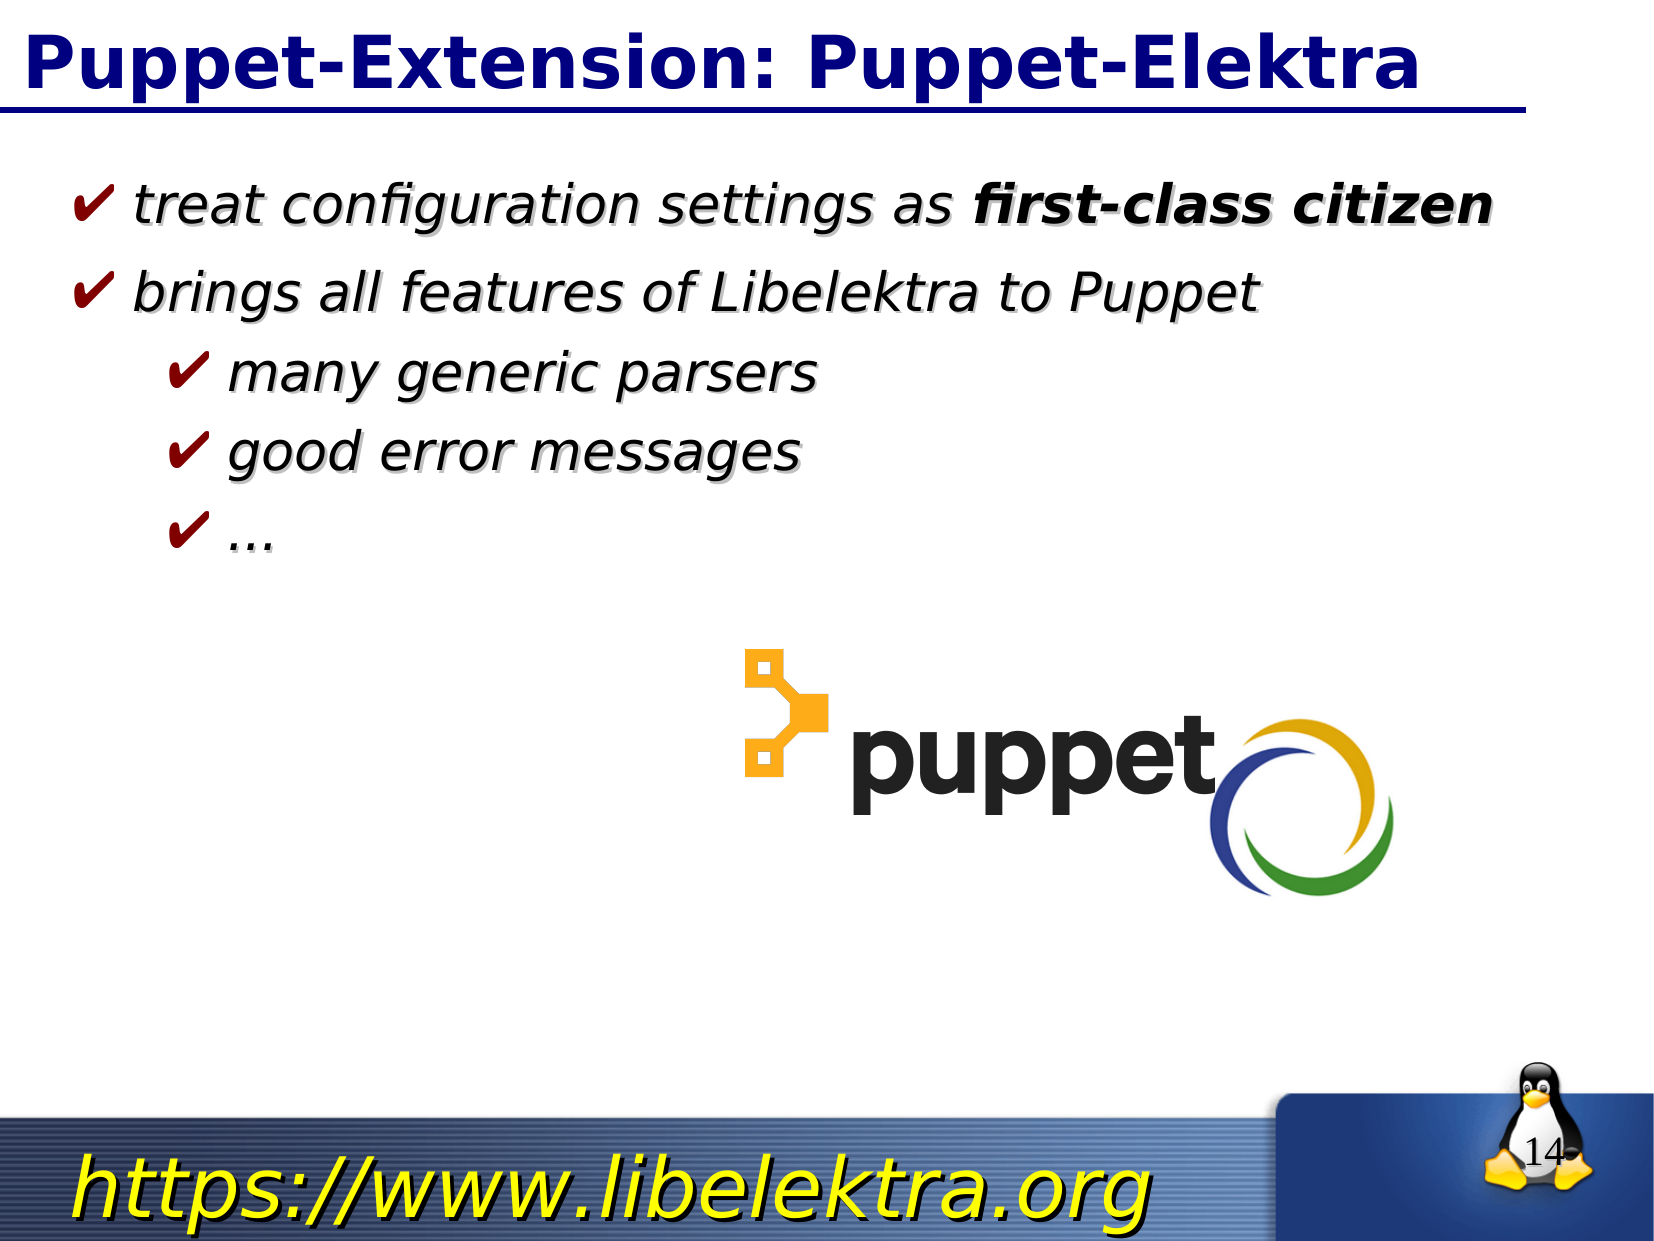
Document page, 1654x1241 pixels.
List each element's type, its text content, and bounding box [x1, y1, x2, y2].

list treat configuration settings as first-class citizen brings all features of Libelektra to Puppet many generic parsers good error messages ... [59, 161, 1633, 792]
text_box <Foliennummer> [1248, 1122, 1566, 1178]
picture [745, 649, 1418, 910]
picture [0, 1061, 1654, 1241]
text_box Puppet-Extension: Puppet-Elektra [22, 15, 1612, 111]
